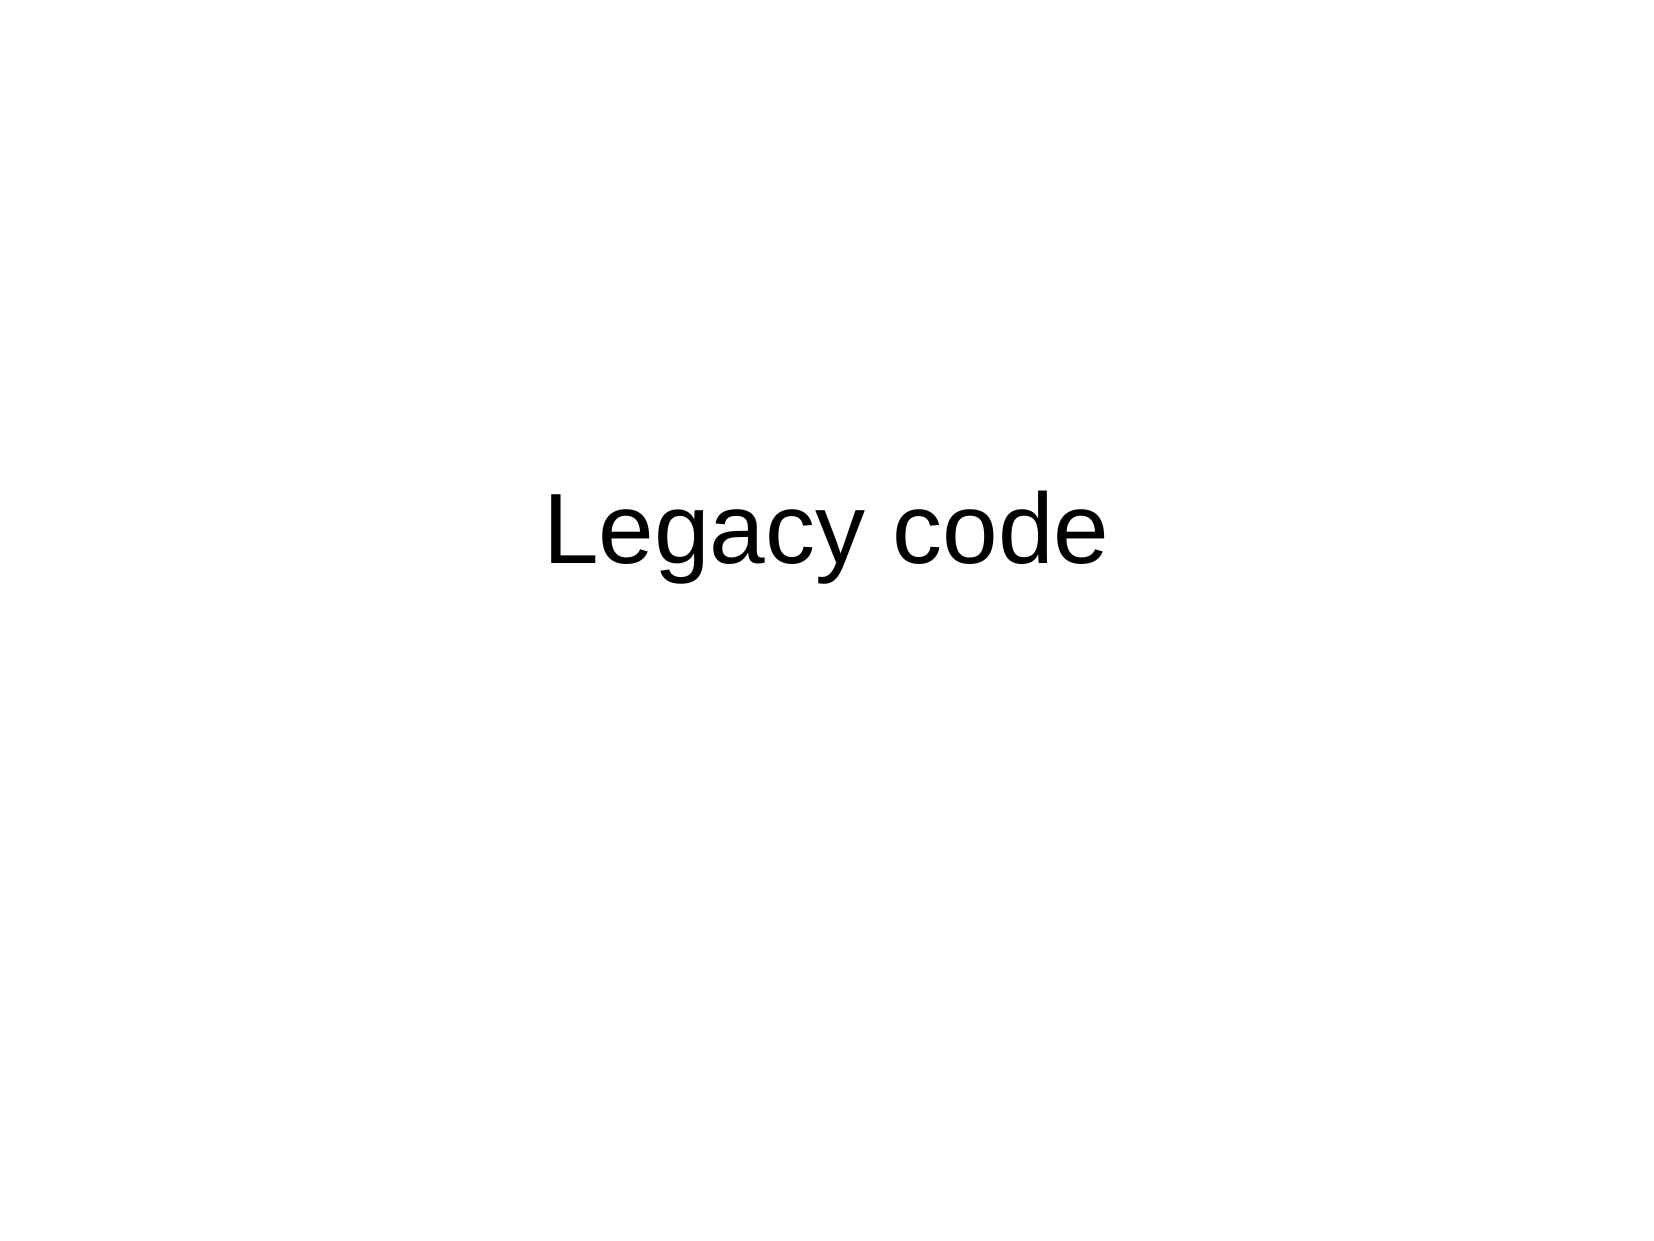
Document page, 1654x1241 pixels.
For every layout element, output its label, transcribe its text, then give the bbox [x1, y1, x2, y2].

subtitle Legacy code [82, 49, 1571, 1010]
